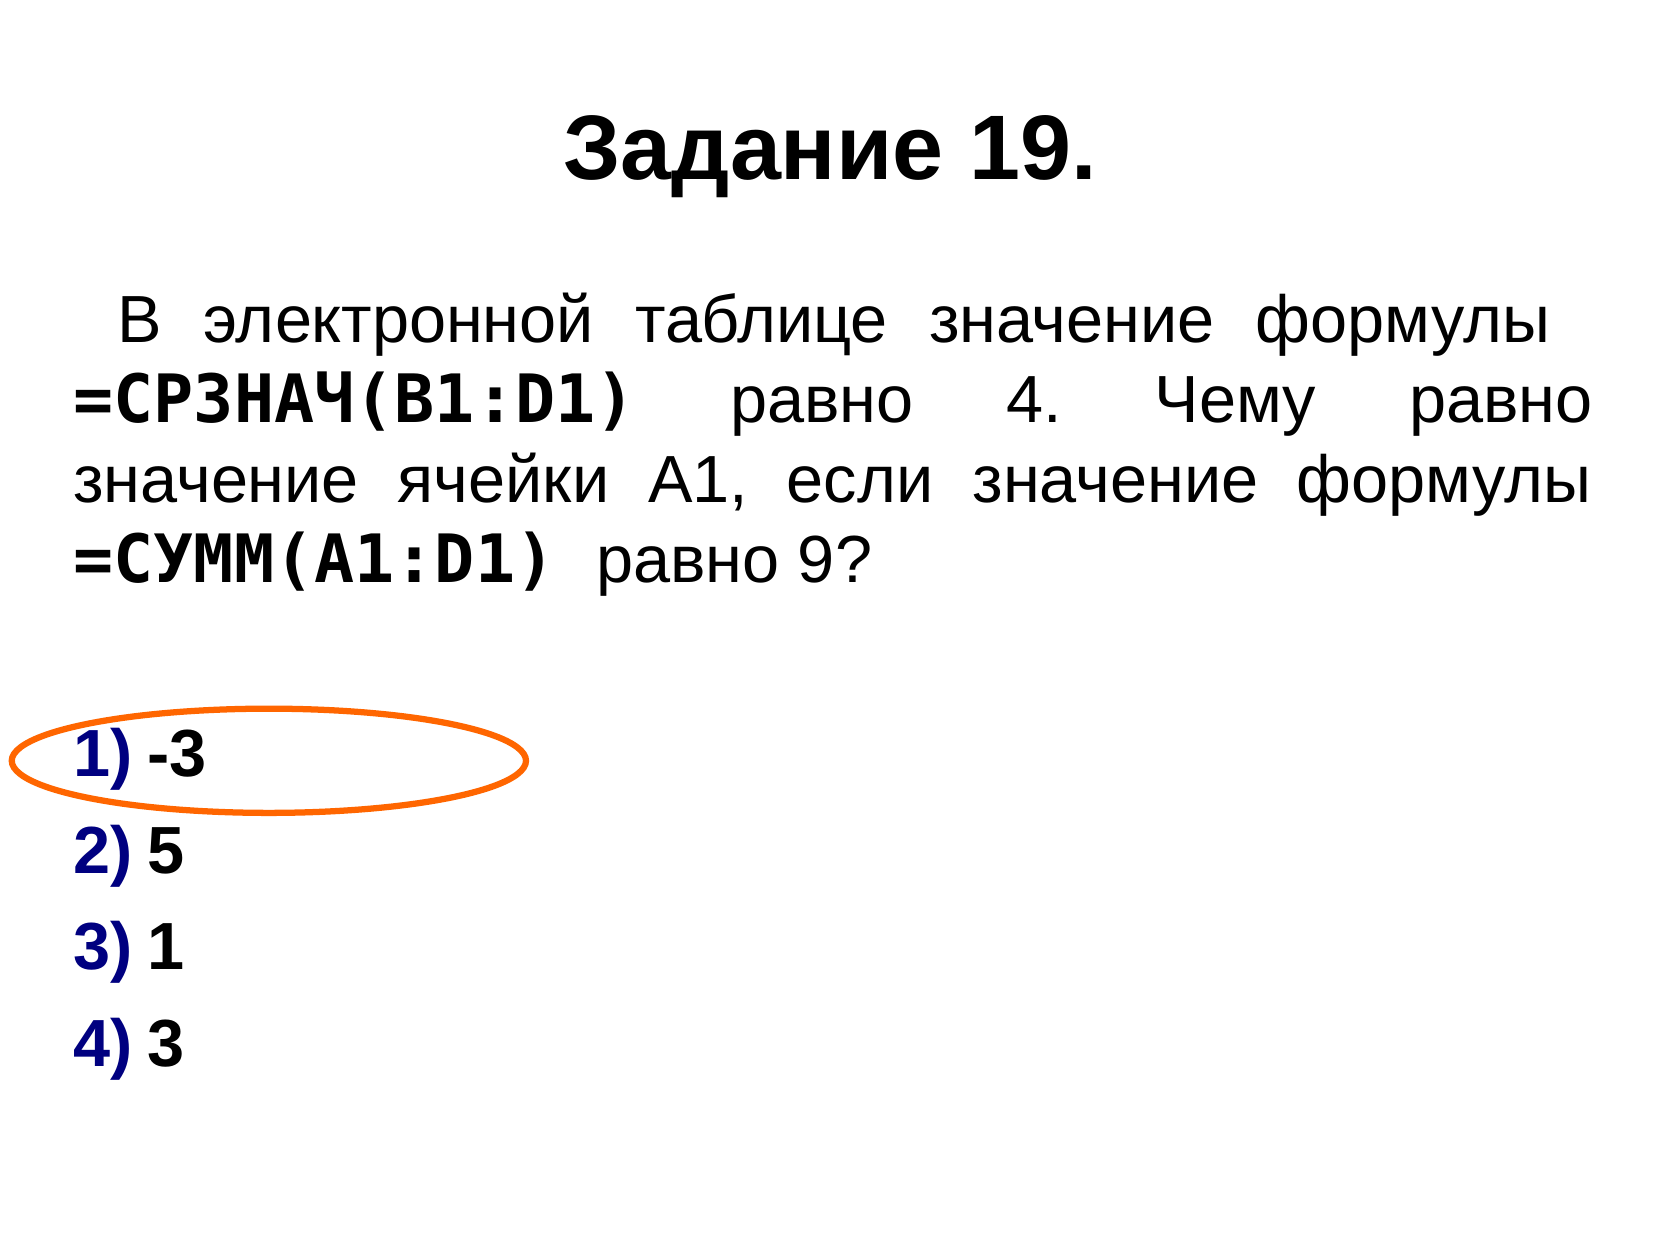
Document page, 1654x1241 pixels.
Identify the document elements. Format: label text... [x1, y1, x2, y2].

list В электронной таблице значение формулы =СРЗНАЧ(B1:D1) равно 4. Чему равно значение ячейки A1, если значение формулы =СУММ(A1:D1) равно 9? -3 5 1 3 [58, 268, 1609, 1194]
title Задание 19. [82, 68, 1571, 268]
list В электронной таблице значение формулы =СРЗНАЧ(B1:D1) равно 4. Чему равно значение ячейки A1, если значение формулы =СУММ(A1:D1) равно 9? -3 5 1 3 [58, 712, 522, 809]
